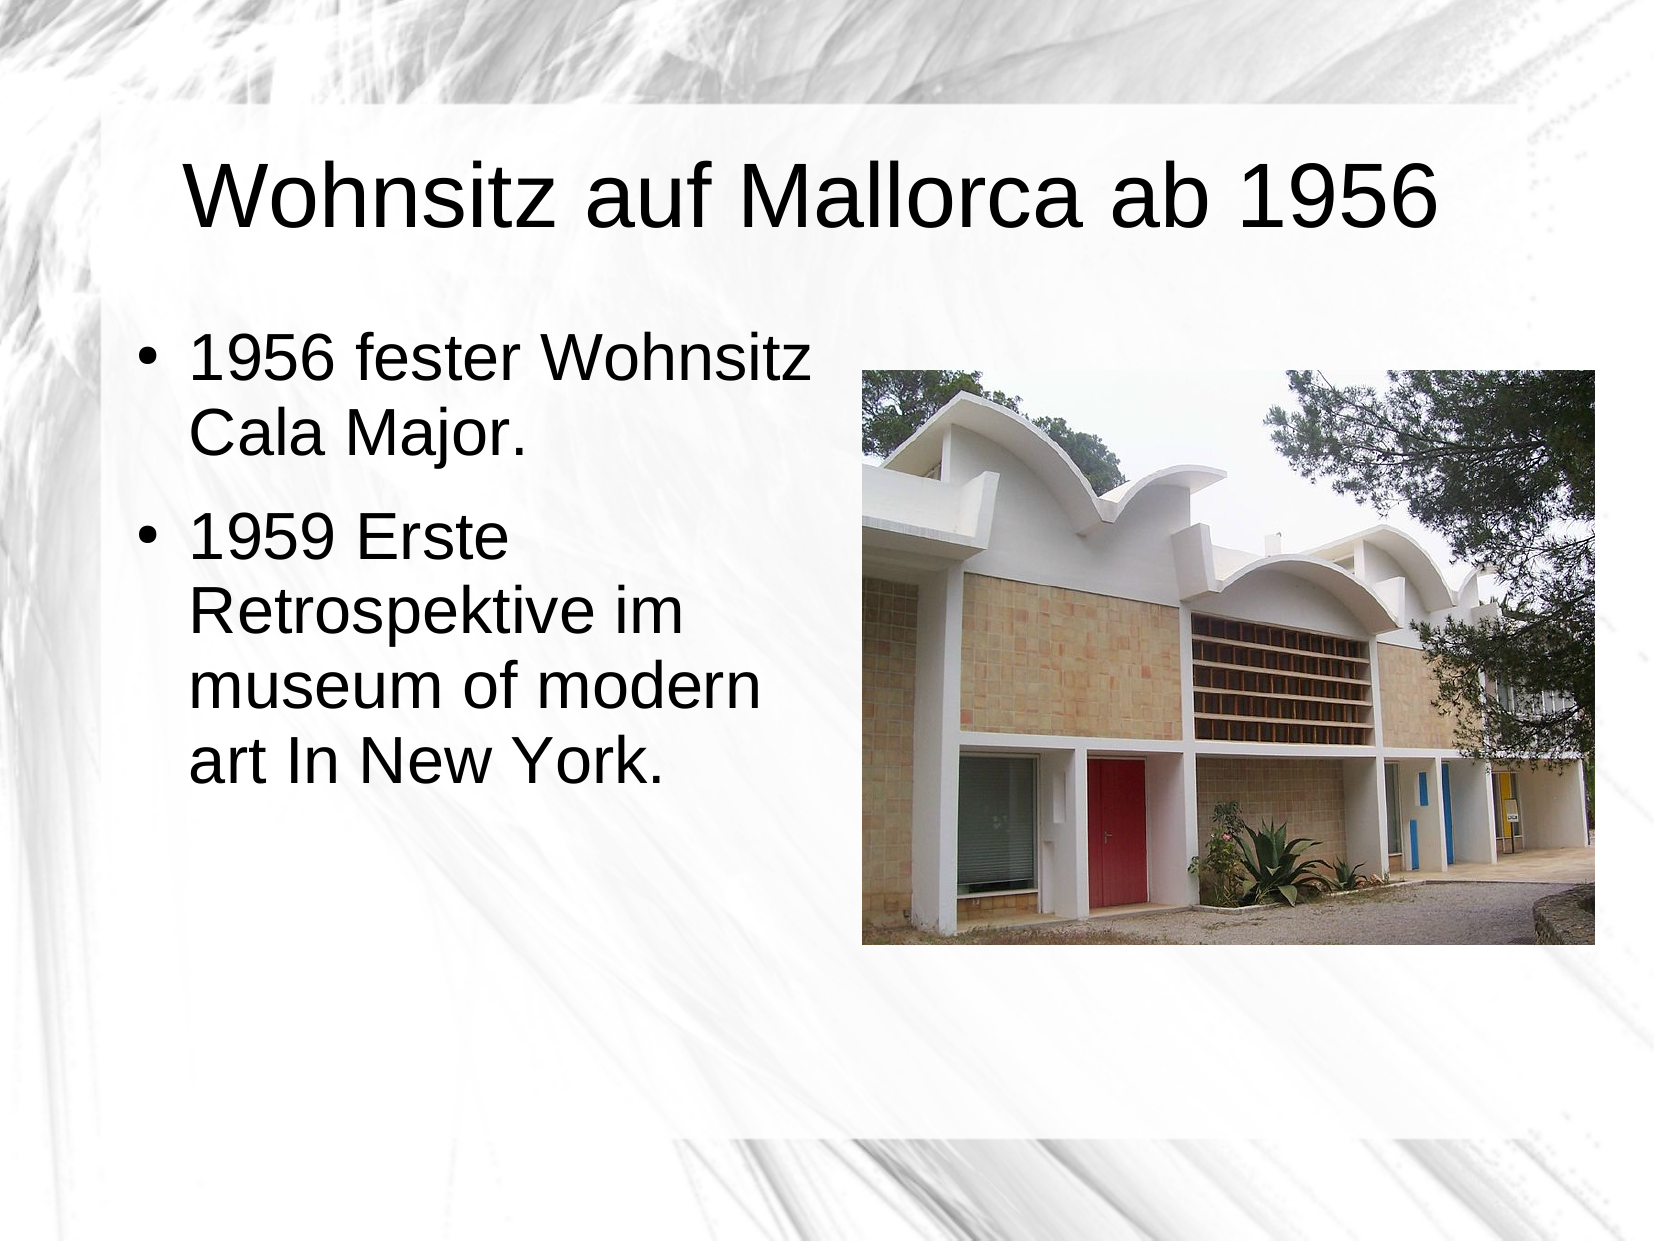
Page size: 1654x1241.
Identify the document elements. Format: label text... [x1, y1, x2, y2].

picture [0, 0, 1654, 1241]
list 1956 fester Wohnsitz Cala Major. 1959 Erste Retrospektive im museum of modern art In New York. [118, 319, 827, 945]
title Wohnsitz auf Mallorca ab 1956 [118, 112, 1506, 281]
